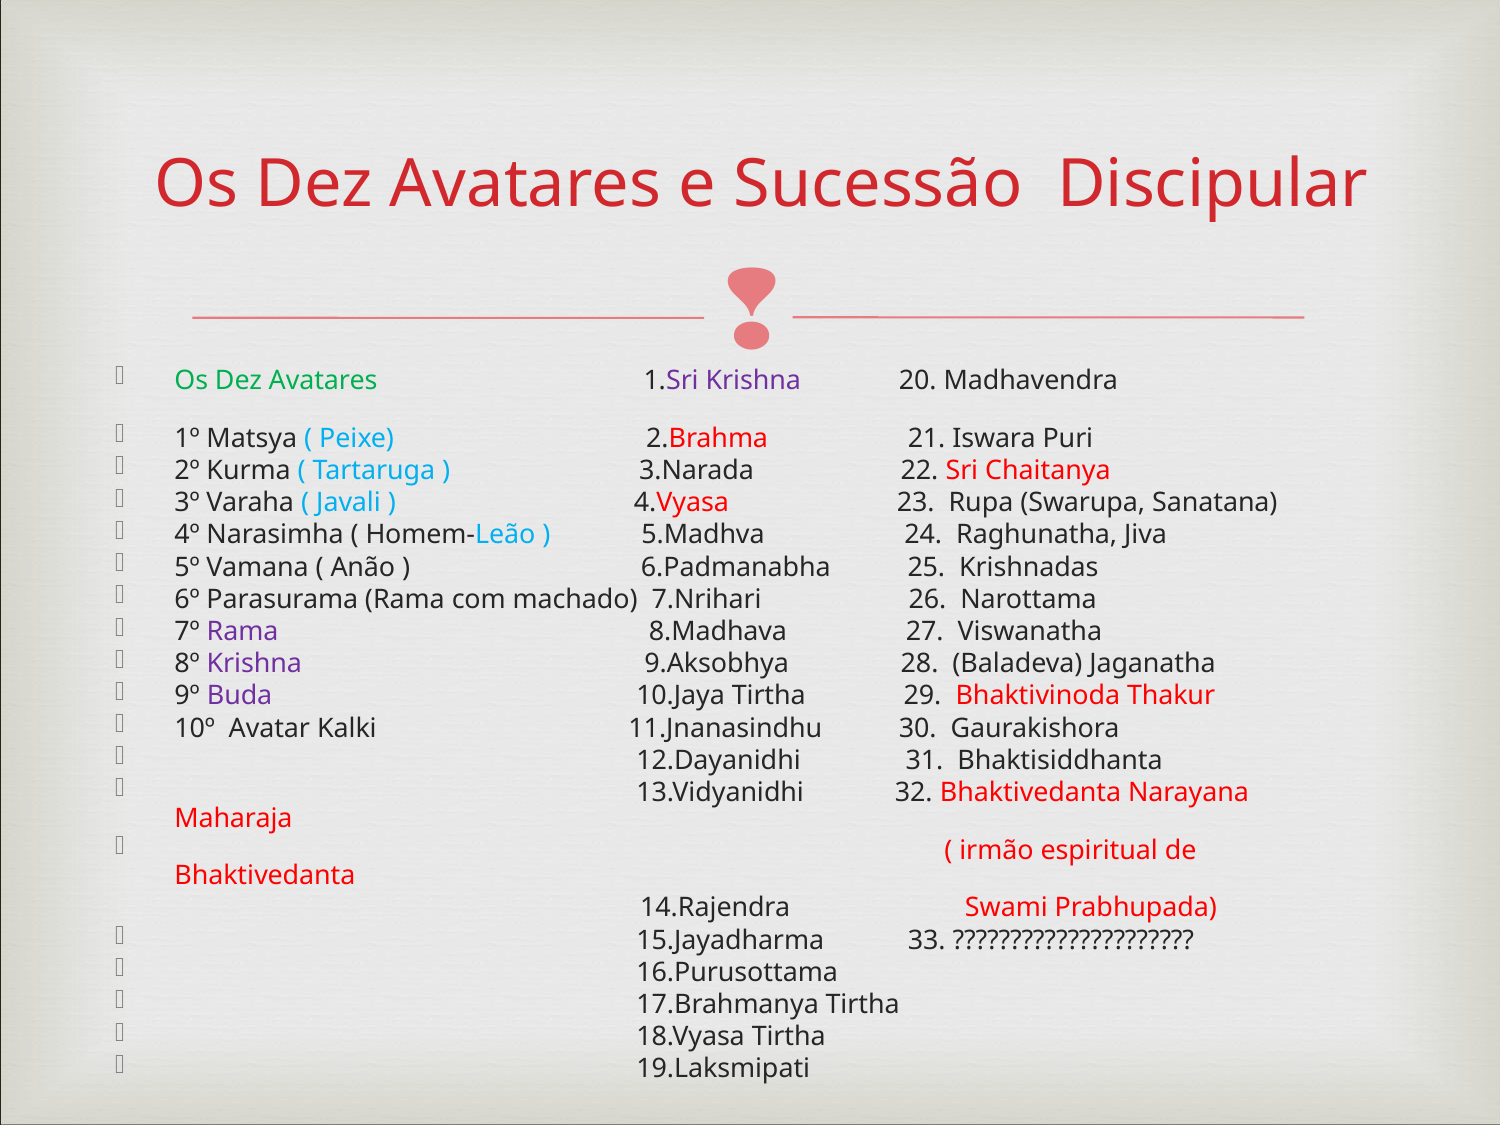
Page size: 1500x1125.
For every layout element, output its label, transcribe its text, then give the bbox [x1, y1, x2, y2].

picture [0, 0, 1500, 1125]
title Os Dez Avatares e Sucessão Discipular [113, 92, 1386, 268]
list Os Dez Avatares 1.Sri Krishna 20. Madhavendra 1º Matsya ( Peixe) 2.Brahma 21. Iswara Puri 2º Kurma ( Tartaruga ) 3.Narada 22. Sri Chaitanya 3º Varaha ( Javali ) 4.Vyasa 23. Rupa (Swarupa, Sanatana) 4º Narasimha ( Homem-Leão ) 5.Madhva 24. Raghunatha, Jiva 5º Vamana ( Anão ) 6.Padmanabha 25. Krishnadas 6º Parasurama (Rama com machado) 7.Nrihari 26. Narottama 7º Rama 8.Madhava 27. Viswanatha 8º Krishna 9.Aksobhya 28. (Baladeva) Jaganatha 9º Buda 10.Jaya Tirtha 29. Bhaktivinoda Thakur 10º Avatar Kalki 11.Jnanasindhu 30. Gaurakishora 12.Dayanidhi 31. Bhaktisiddhanta 13.Vidyanidhi 32. Bhaktivedanta Narayana Maharaja ( irmão espiritual de Bhaktivedanta 14.Rajendra Swami Prabhupada) 15.Jayadharma 33. ????????????????????? 16.Purusottama 17.Brahmanya Tirtha 18.Vyasa Tirtha 19.Laksmipati [100, 361, 1371, 1094]
